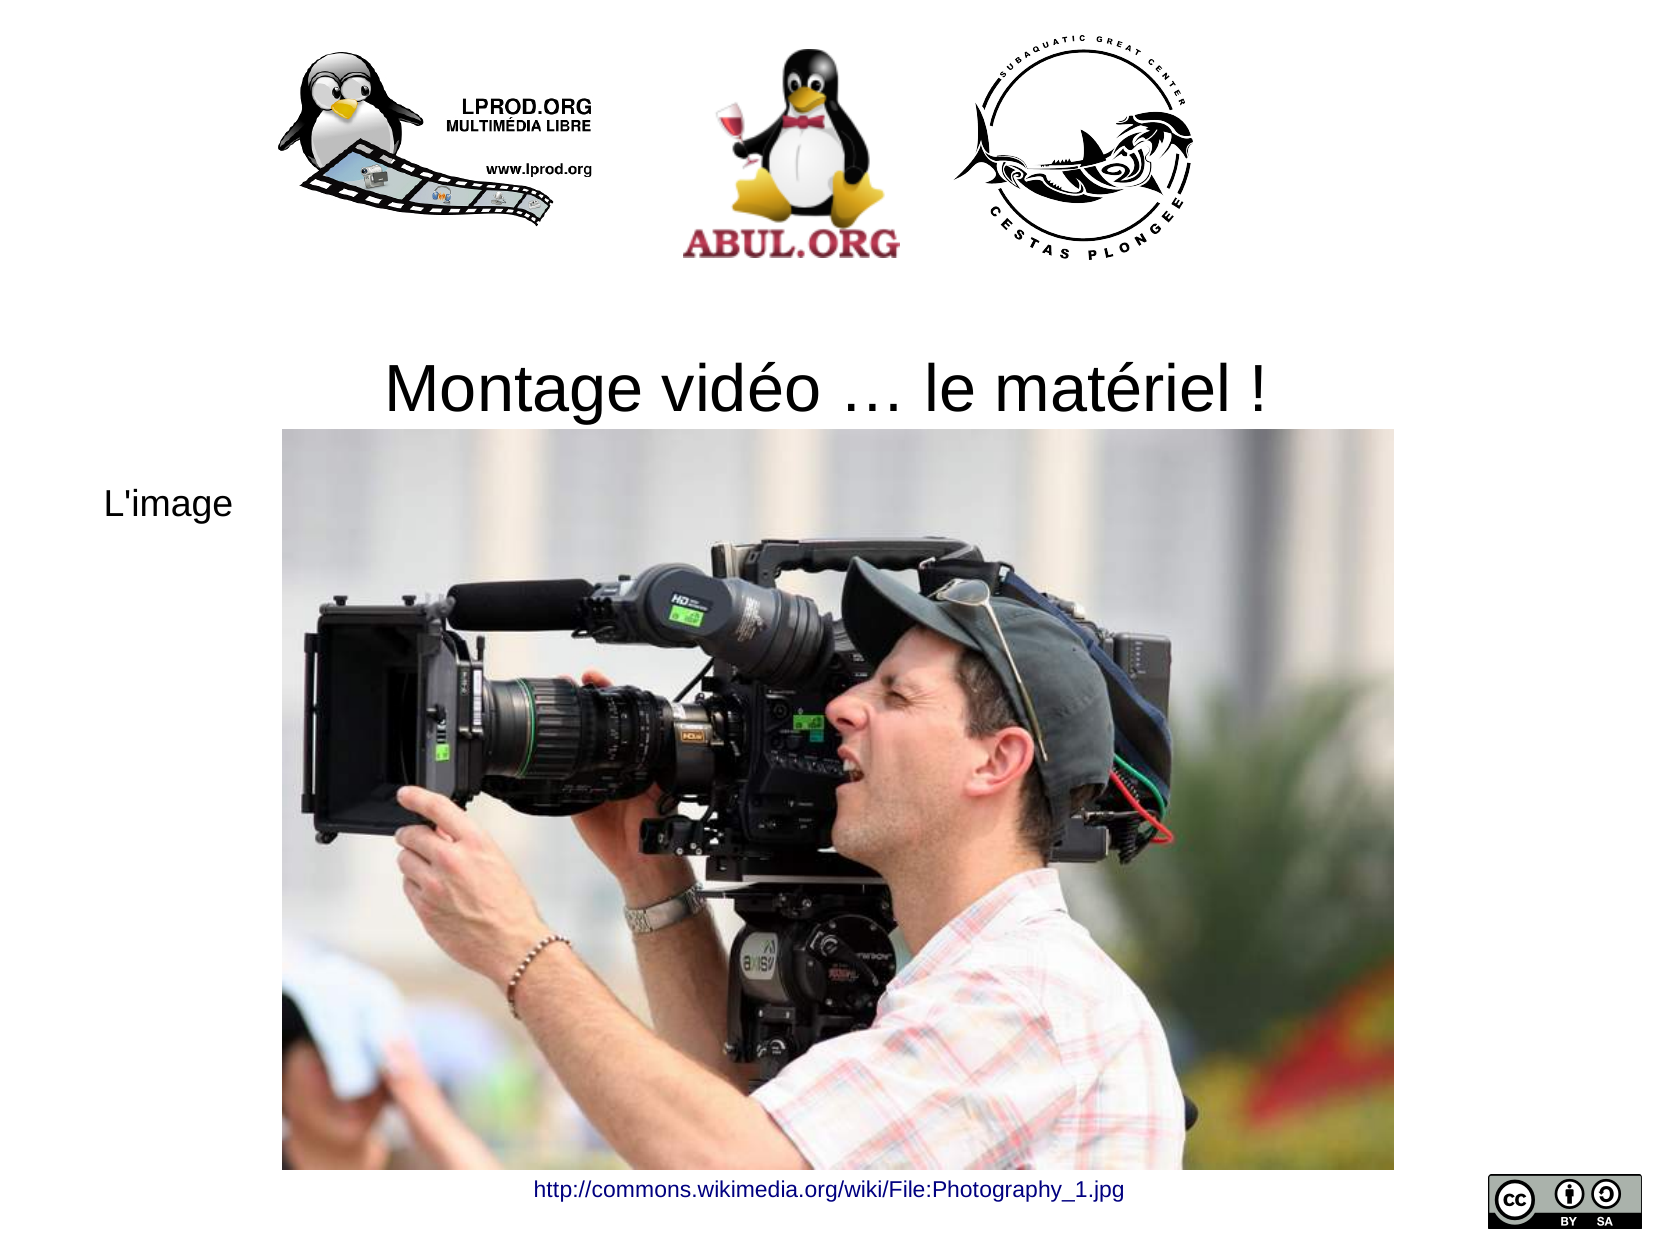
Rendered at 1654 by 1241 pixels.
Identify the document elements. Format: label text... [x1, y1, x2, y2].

picture [282, 429, 1394, 1170]
text_box http://commons.wikimedia.org/wiki/File:Photography_1.jpg [271, 1169, 1394, 1215]
picture [276, 50, 603, 258]
picture [953, 35, 1193, 260]
subtitle Montage vidéo … le matériel ! [82, 290, 1571, 1010]
picture [1488, 1174, 1642, 1229]
text_box L'image [88, 474, 249, 532]
picture [683, 49, 900, 258]
